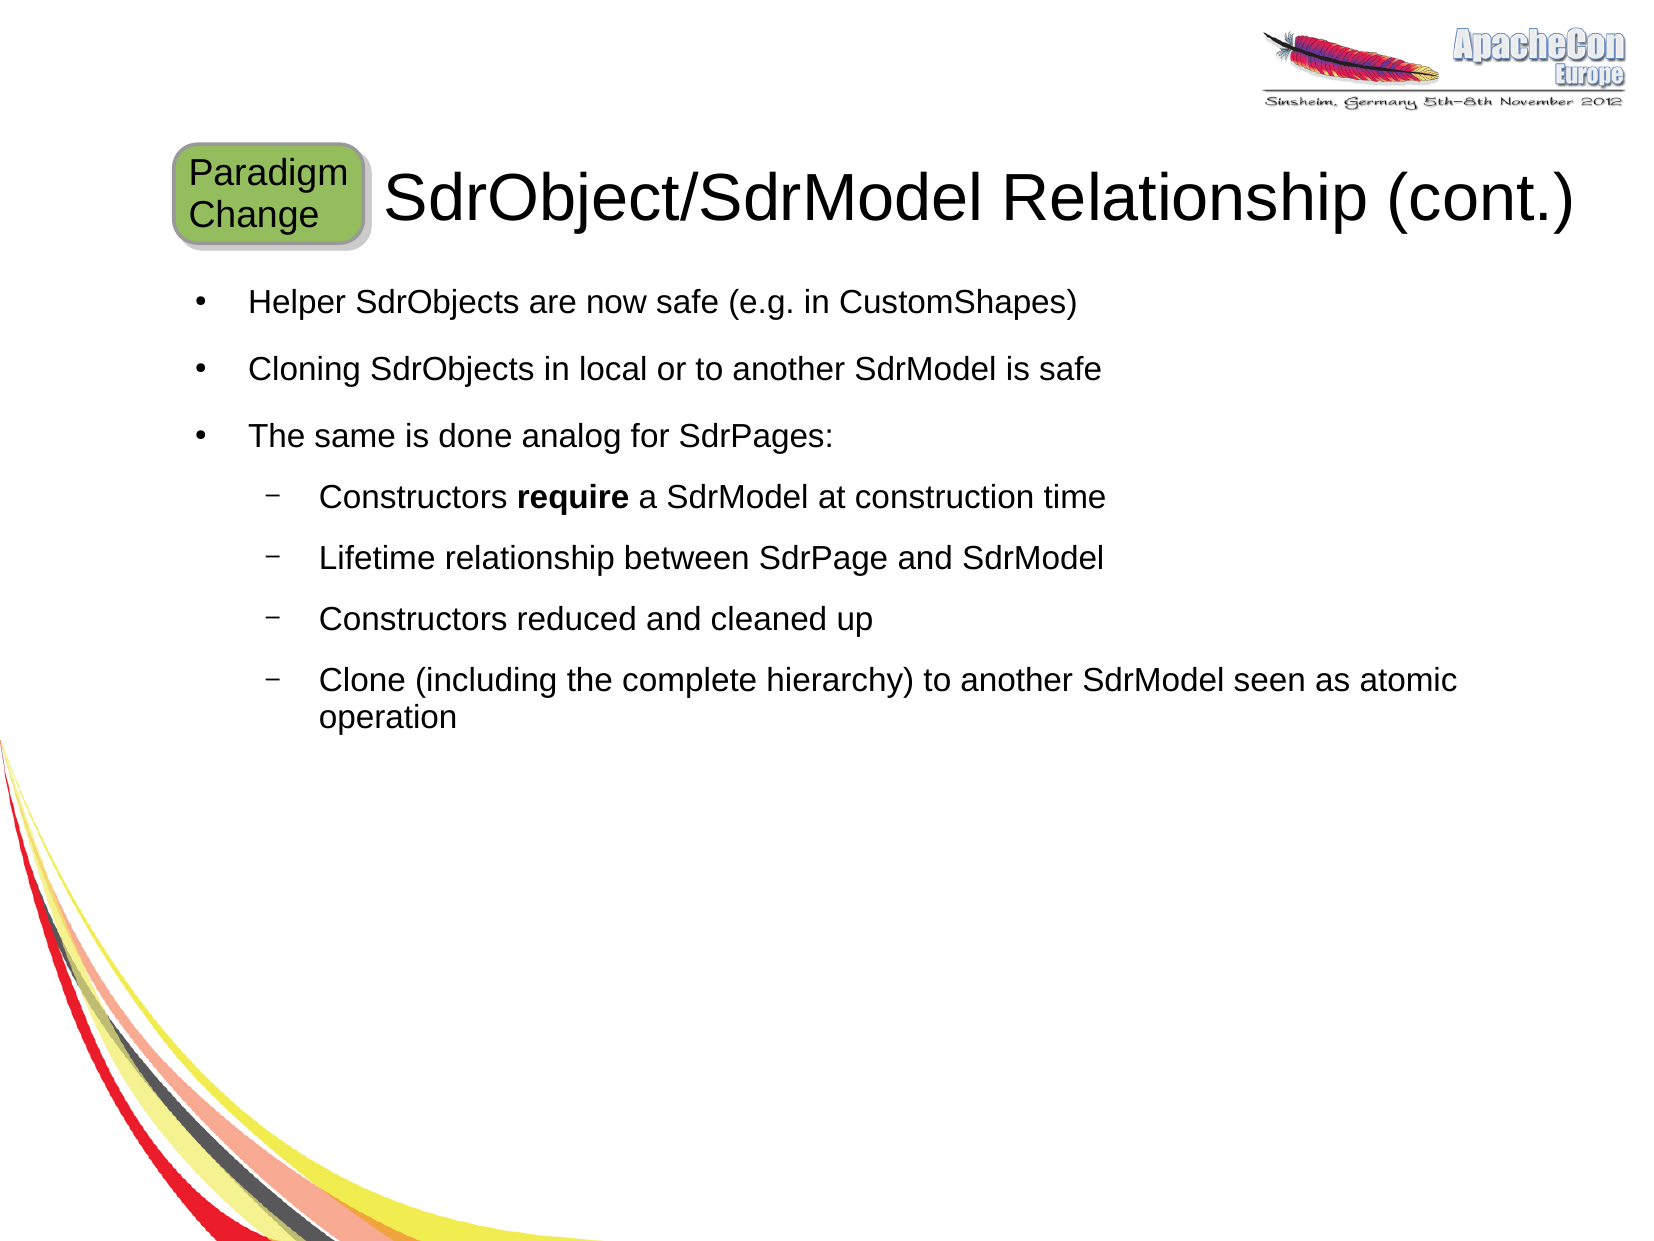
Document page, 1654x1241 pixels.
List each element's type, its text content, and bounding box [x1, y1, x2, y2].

list Helper SdrObjects are now safe (e.g. in CustomShapes) Cloning SdrObjects in local or to another SdrModel is safe The same is done analog for SdrPages: Constructors require a SdrModel at construction time Lifetime relationship between SdrPage and SdrModel Constructors reduced and cleaned up Clone (including the complete hierarchy) to another SdrModel seen as atomic operation [177, 283, 1536, 990]
title SdrObject/SdrModel Relationship (cont.) [383, 148, 1625, 247]
text_box Paradigm Change [173, 144, 364, 244]
picture [0, 0, 1654, 1241]
